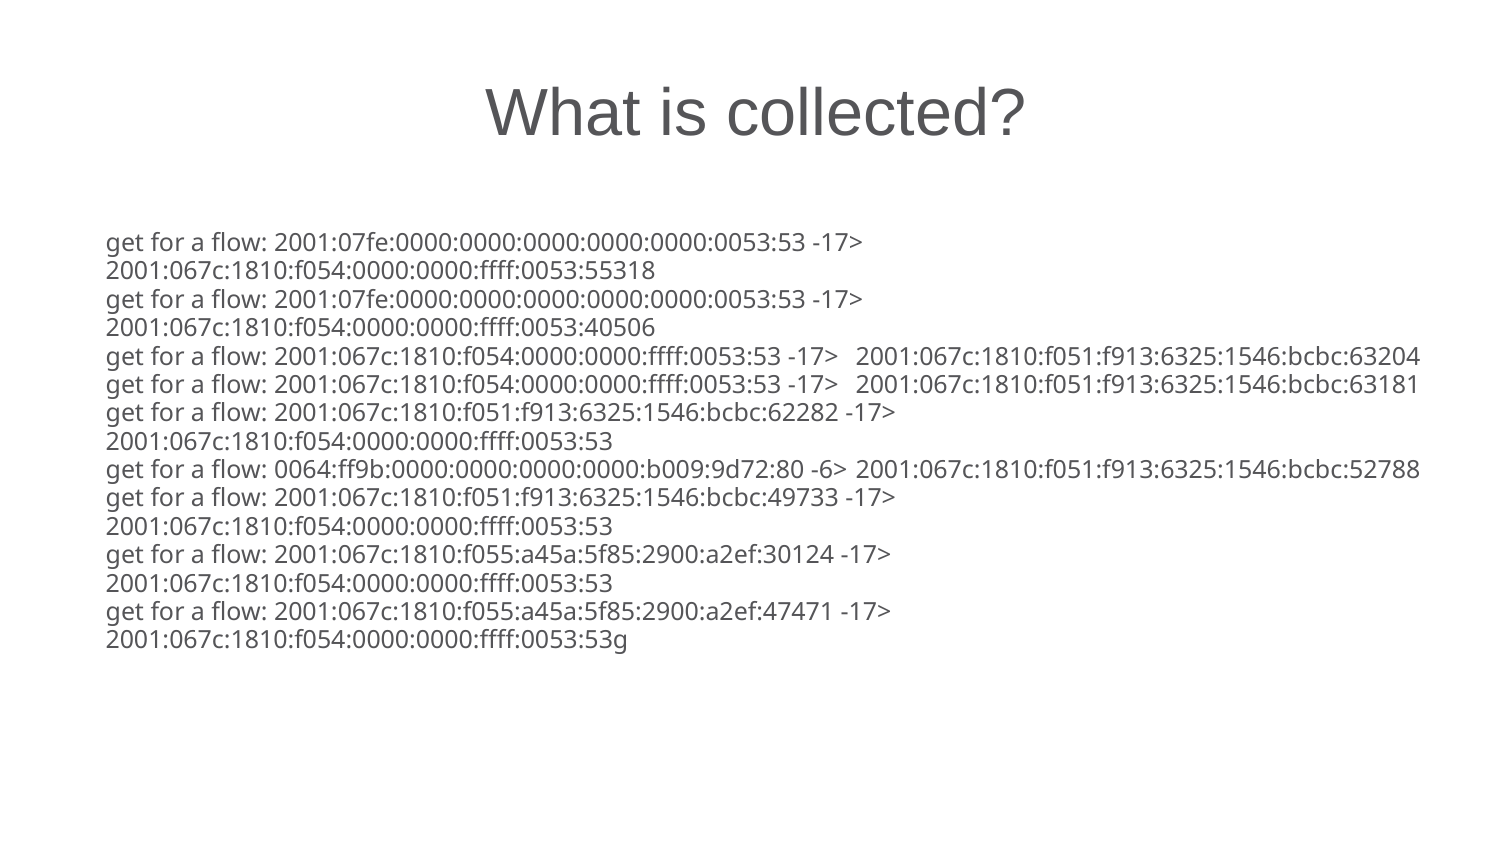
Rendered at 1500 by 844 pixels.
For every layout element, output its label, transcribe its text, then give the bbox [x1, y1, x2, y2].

list get for a flow: 2001:07fe:0000:0000:0000:0000:0000:0053:53 -17> 2001:067c:1810:f054:0000:0000:ffff:0053:55318 get for a flow: 2001:07fe:0000:0000:0000:0000:0000:0053:53 -17> 2001:067c:1810:f054:0000:0000:ffff:0053:40506 get for a flow: 2001:067c:1810:f054:0000:0000:ffff:0053:53 -17> 2001:067c:1810:f051:f913:6325:1546:bcbc:63204 get for a flow: 2001:067c:1810:f054:0000:0000:ffff:0053:53 -17> 2001:067c:1810:f051:f913:6325:1546:bcbc:63181 get for a flow: 2001:067c:1810:f051:f913:6325:1546:bcbc:62282 -17> 2001:067c:1810:f054:0000:0000:ffff:0053:53 get for a flow: 0064:ff9b:0000:0000:0000:0000:b009:9d72:80 -6> 2001:067c:1810:f051:f913:6325:1546:bcbc:52788 get for a flow: 2001:067c:1810:f051:f913:6325:1546:bcbc:49733 -17> 2001:067c:1810:f054:0000:0000:ffff:0053:53 get for a flow: 2001:067c:1810:f055:a45a:5f85:2900:a2ef:30124 -17> 2001:067c:1810:f054:0000:0000:ffff:0053:53 get for a flow: 2001:067c:1810:f055:a45a:5f85:2900:a2ef:47471 -17> 2001:067c:1810:f054:0000:0000:ffff:0053:53g [71, 221, 1441, 741]
title What is collected? [71, 55, 1441, 177]
